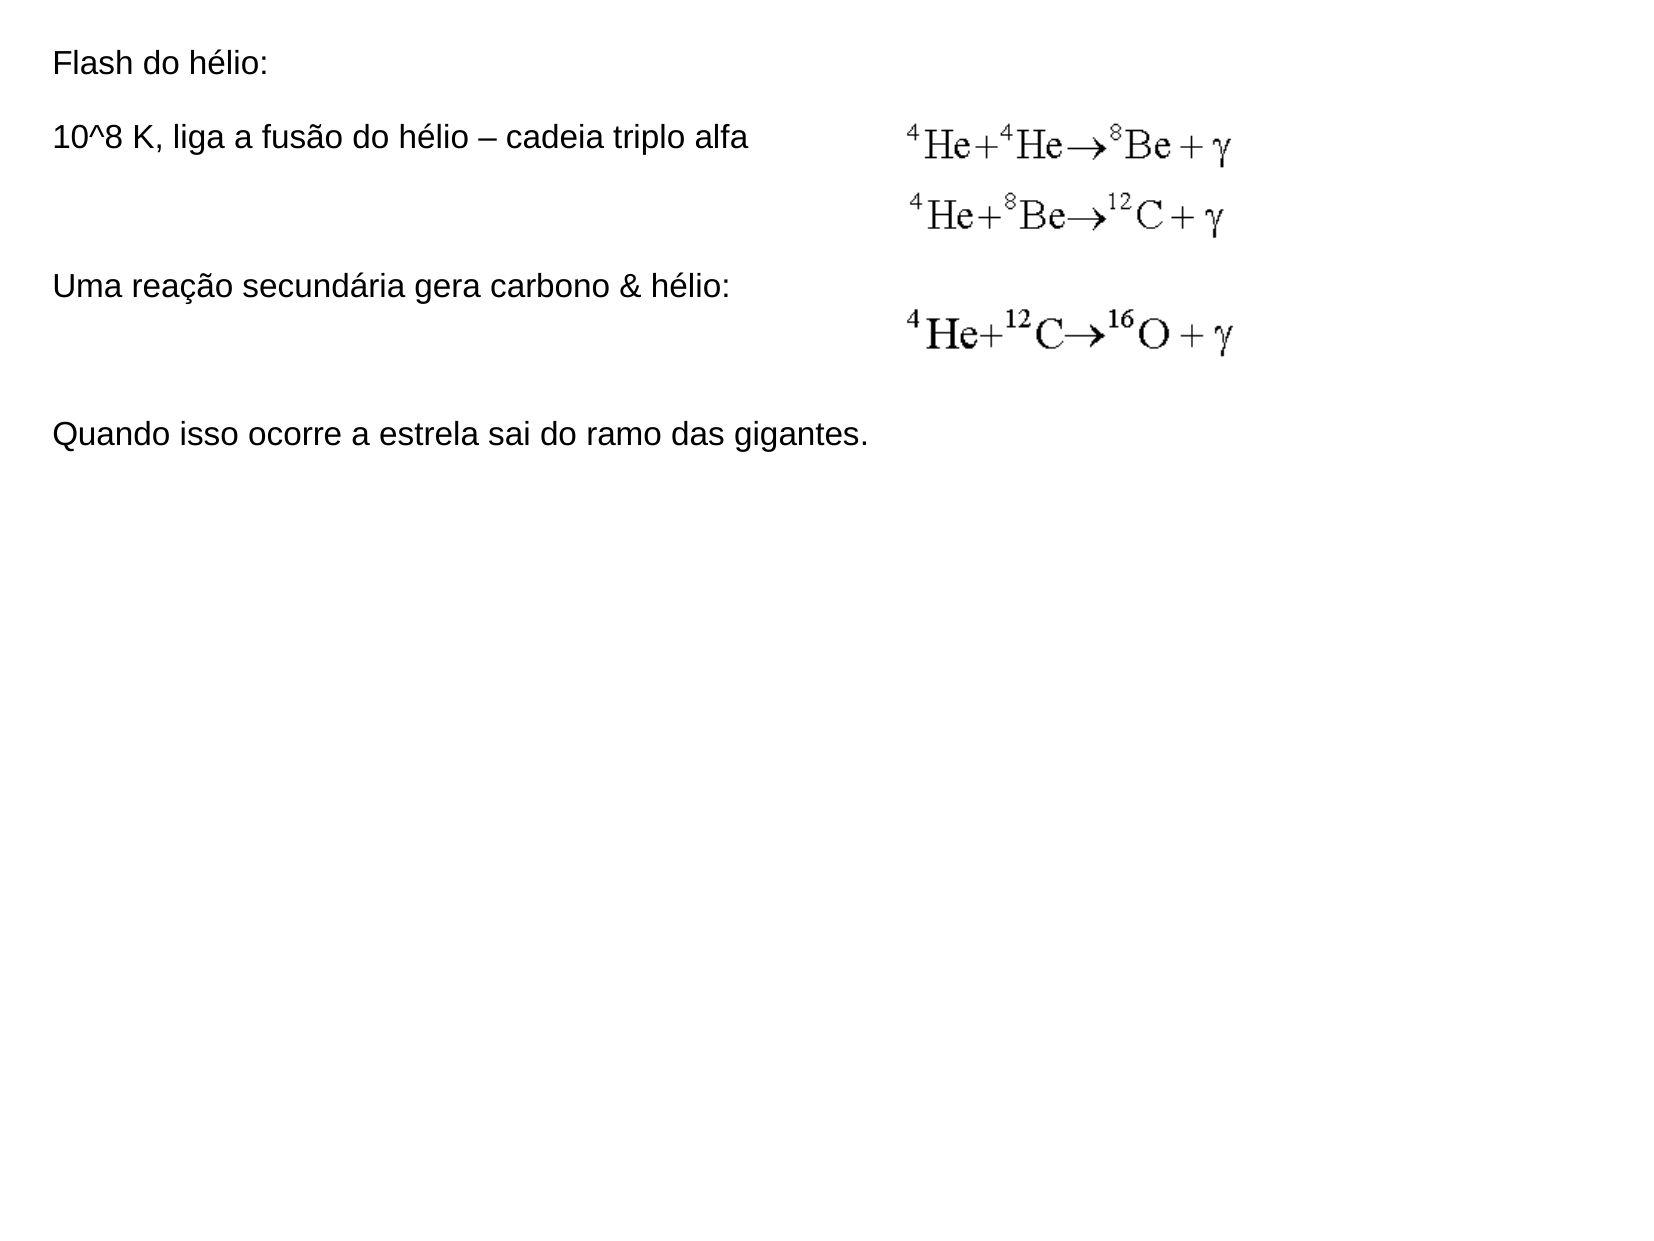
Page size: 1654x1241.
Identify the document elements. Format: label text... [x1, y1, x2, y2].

text_box Flash do hélio: 10^8 K, liga a fusão do hélio – cadeia triplo alfa Uma reação secundária gera carbono & hélio: Quando isso ocorre a estrela sai do ramo das gigantes. [37, 37, 1613, 534]
picture [900, 112, 1243, 247]
picture [900, 299, 1245, 367]
